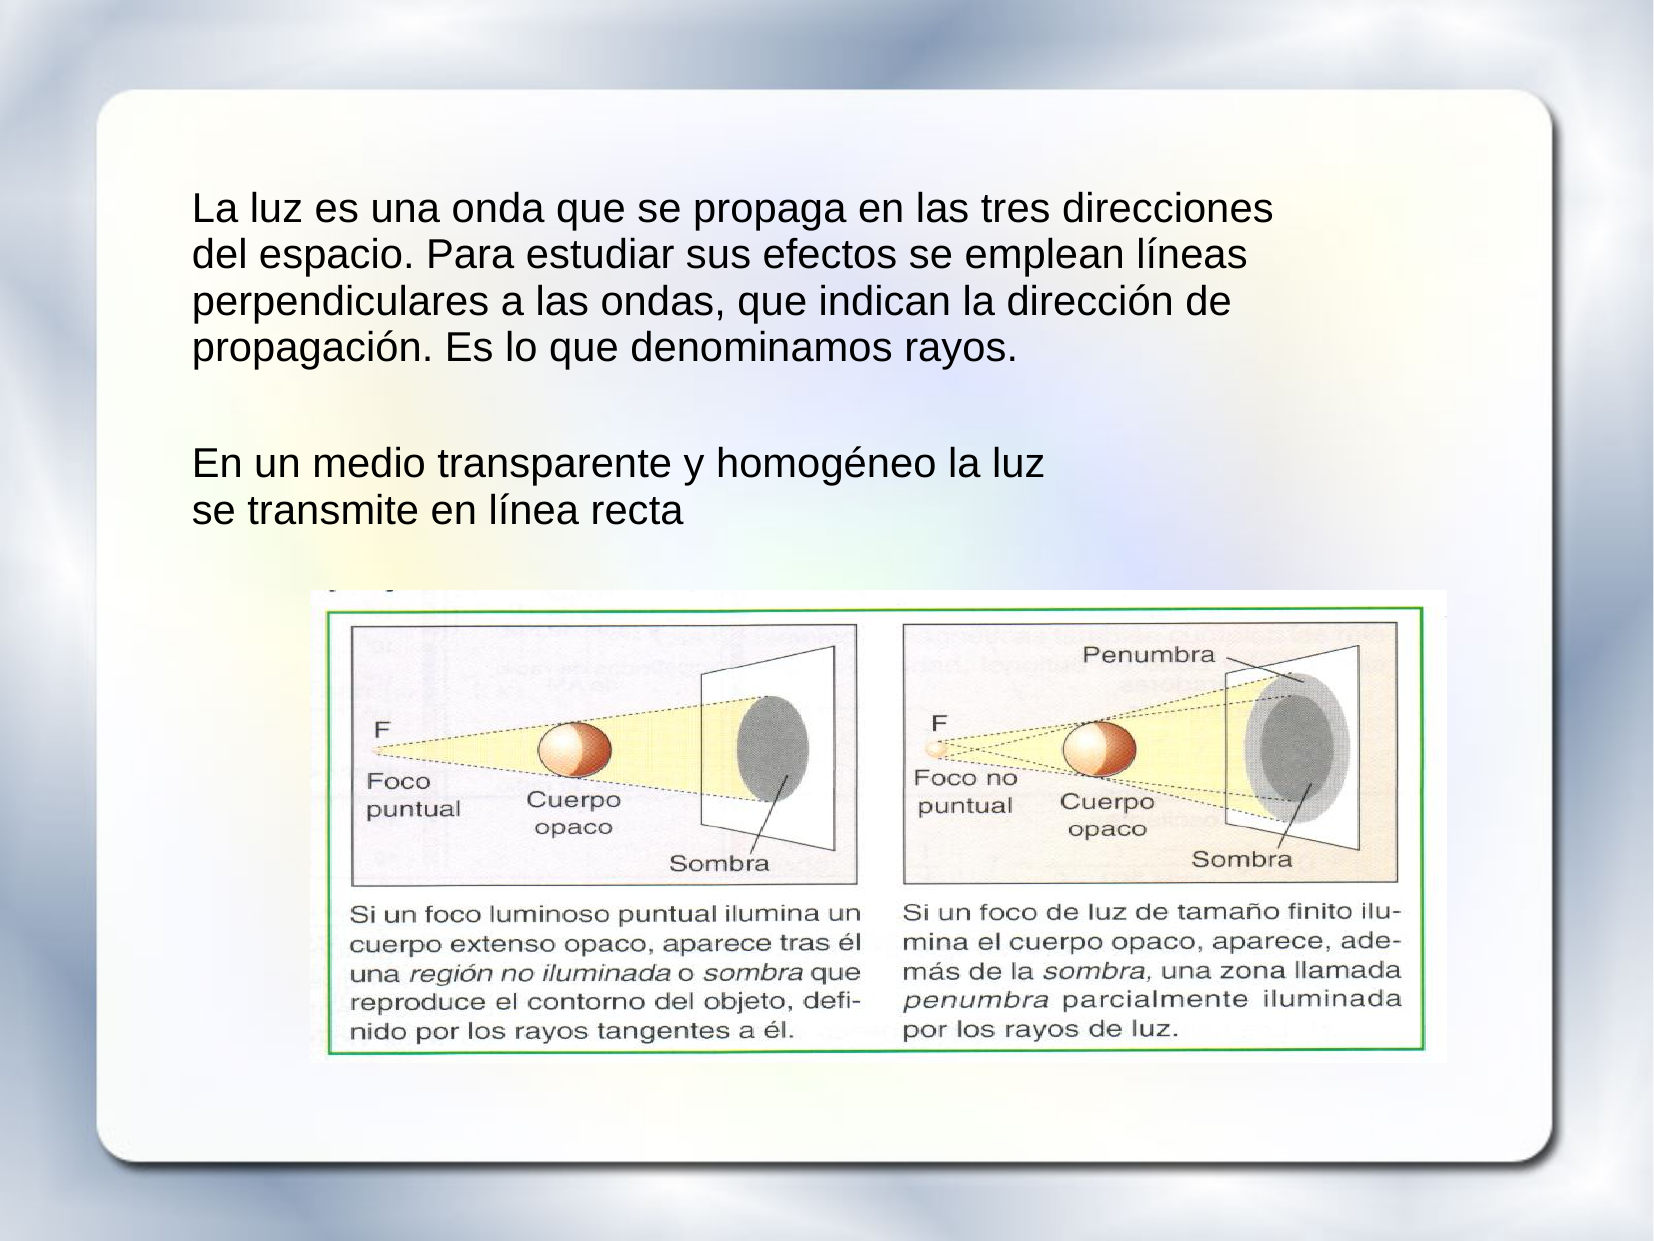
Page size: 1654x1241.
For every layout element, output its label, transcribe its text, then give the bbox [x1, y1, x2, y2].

picture [0, 0, 1654, 1241]
text_box La luz es una onda que se propaga en las tres direcciones del espacio. Para estudiar sus efectos se emplean líneas perpendiculares a las ondas, que indican la dirección de propagación. Es lo que denominamos rayos. [177, 177, 1300, 381]
text_box En un medio transparente y homogéneo la luz se transmite en línea recta [177, 432, 1093, 541]
